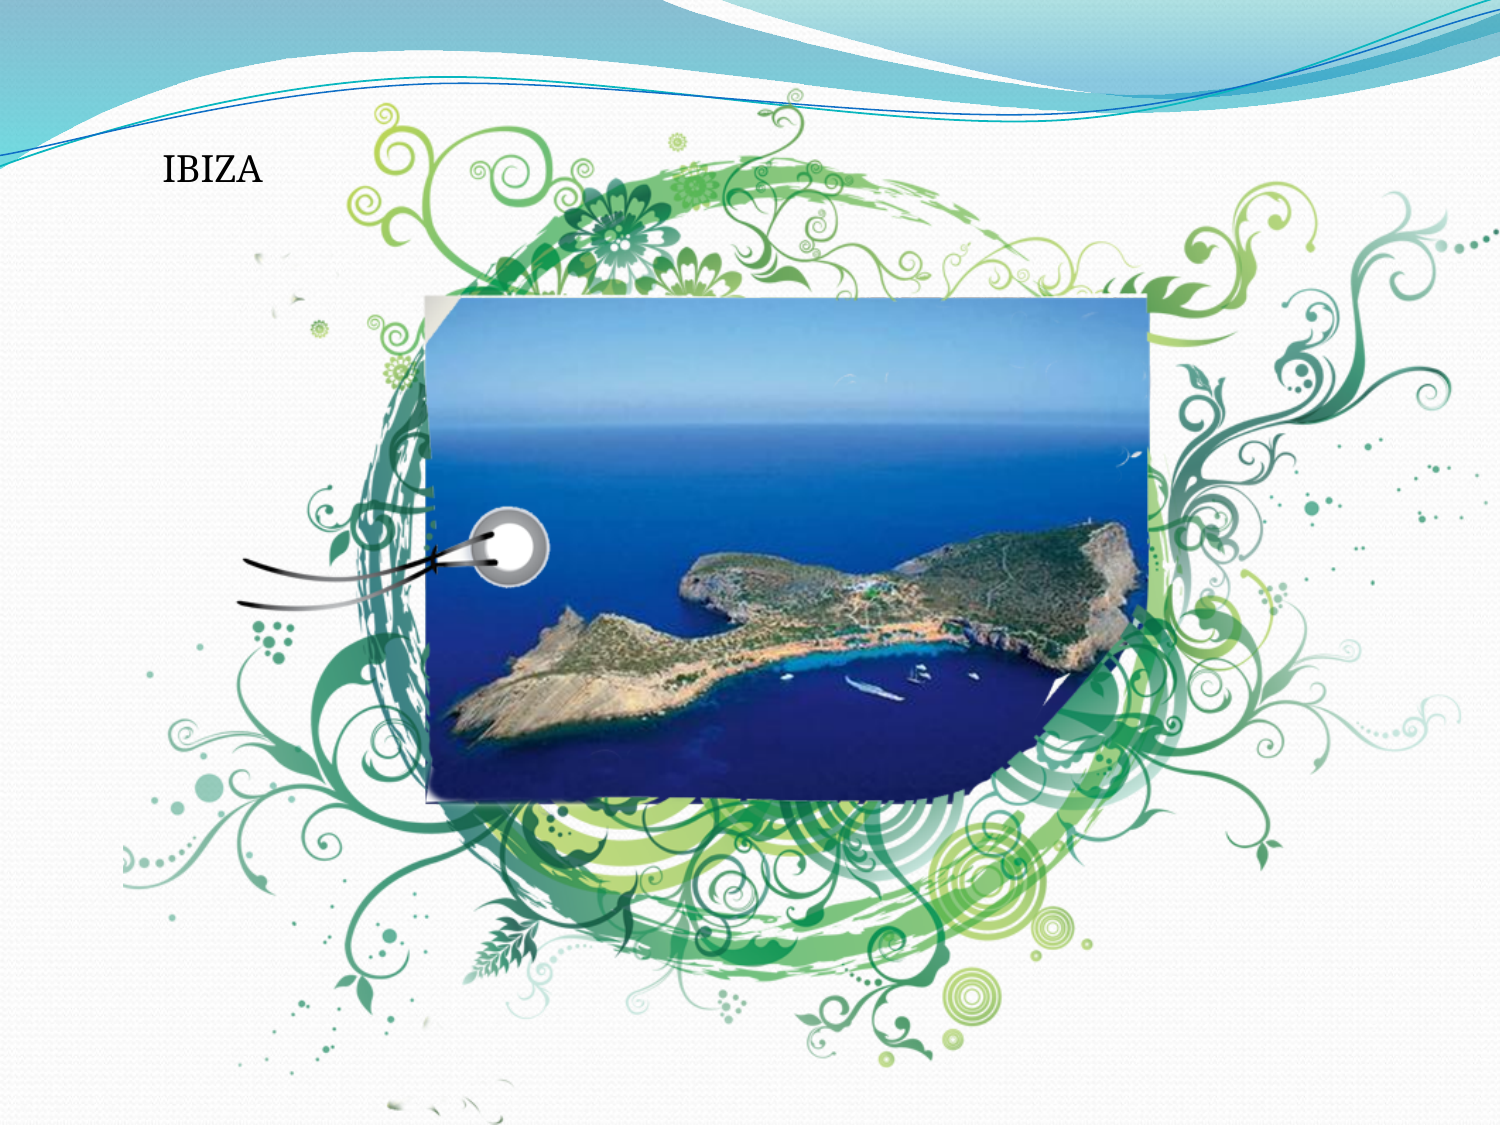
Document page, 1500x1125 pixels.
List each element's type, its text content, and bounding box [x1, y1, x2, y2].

picture [24, 147, 49, 156]
text_box IBIZA [147, 137, 561, 198]
picture [0, 0, 1500, 1125]
